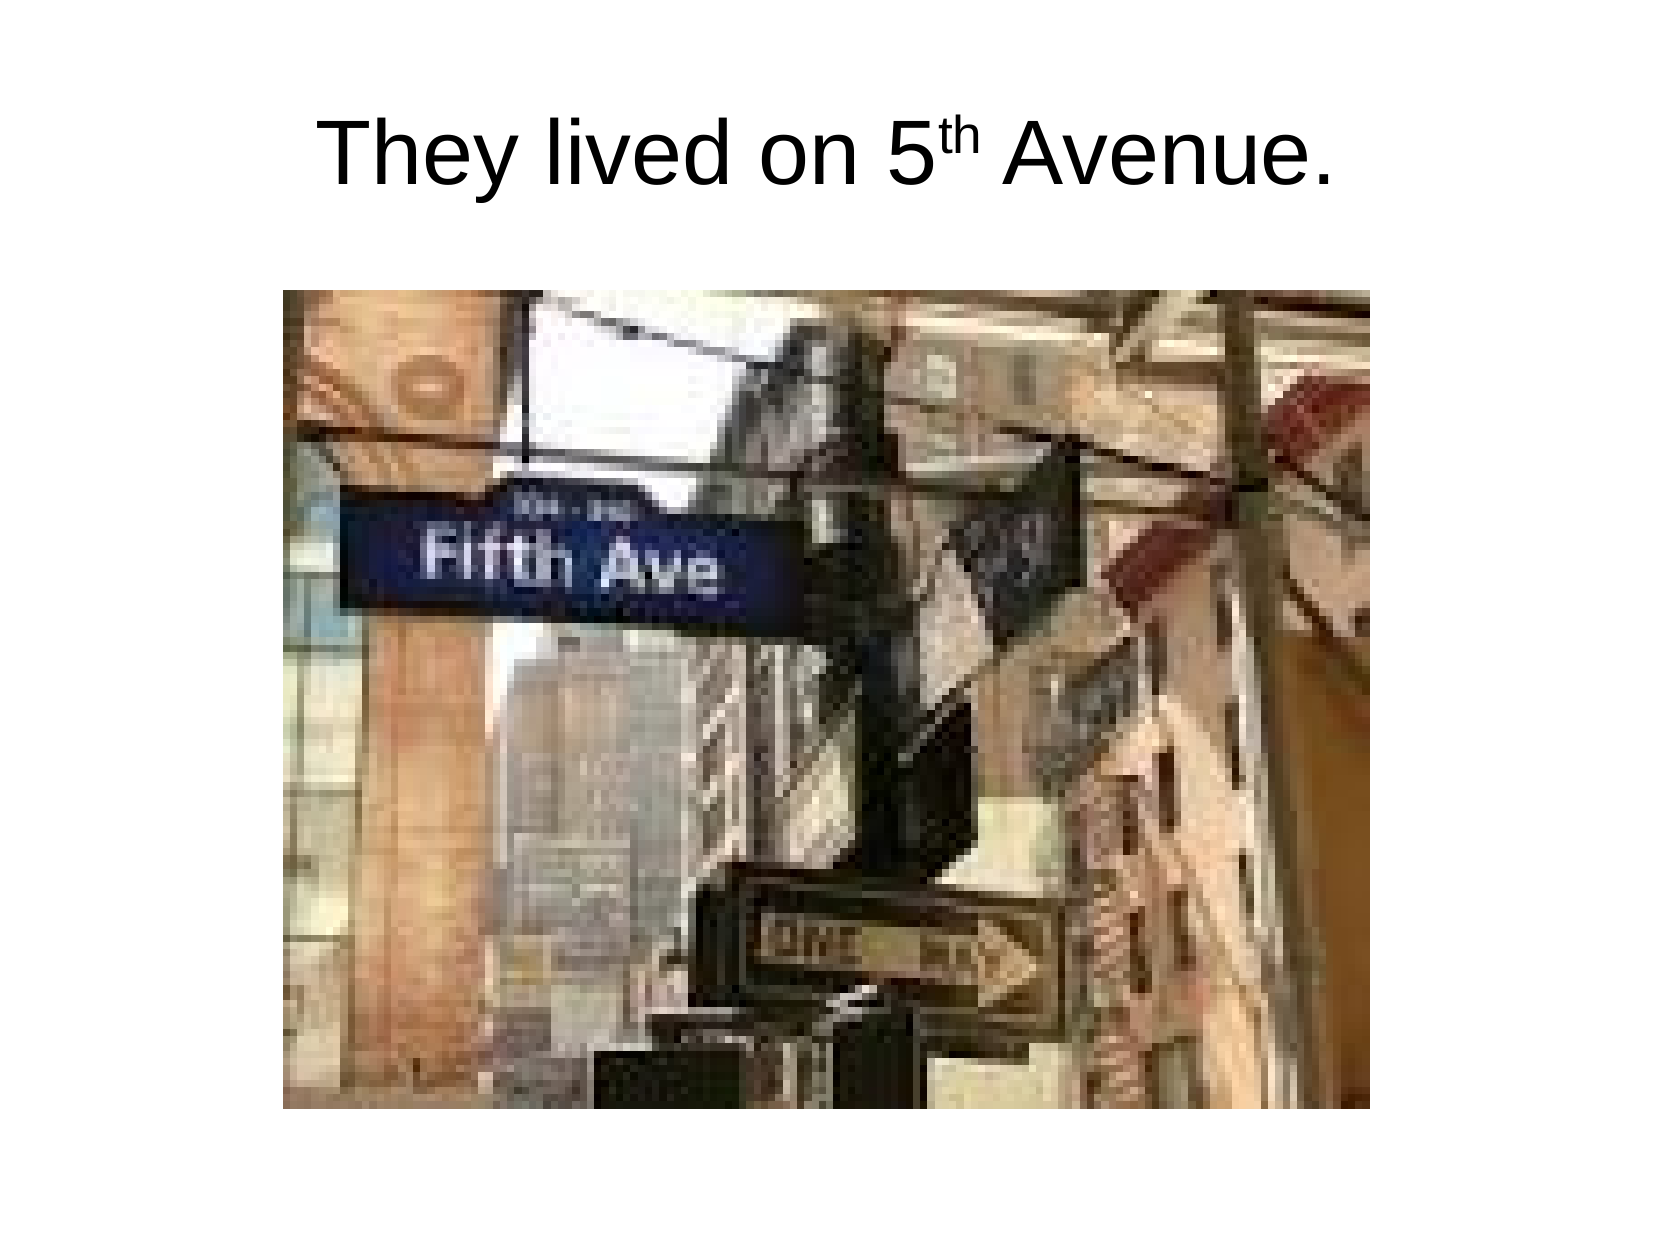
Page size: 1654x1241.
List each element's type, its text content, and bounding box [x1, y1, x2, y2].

picture [283, 290, 1370, 1109]
title They lived on 5th Avenue. [82, 49, 1571, 257]
